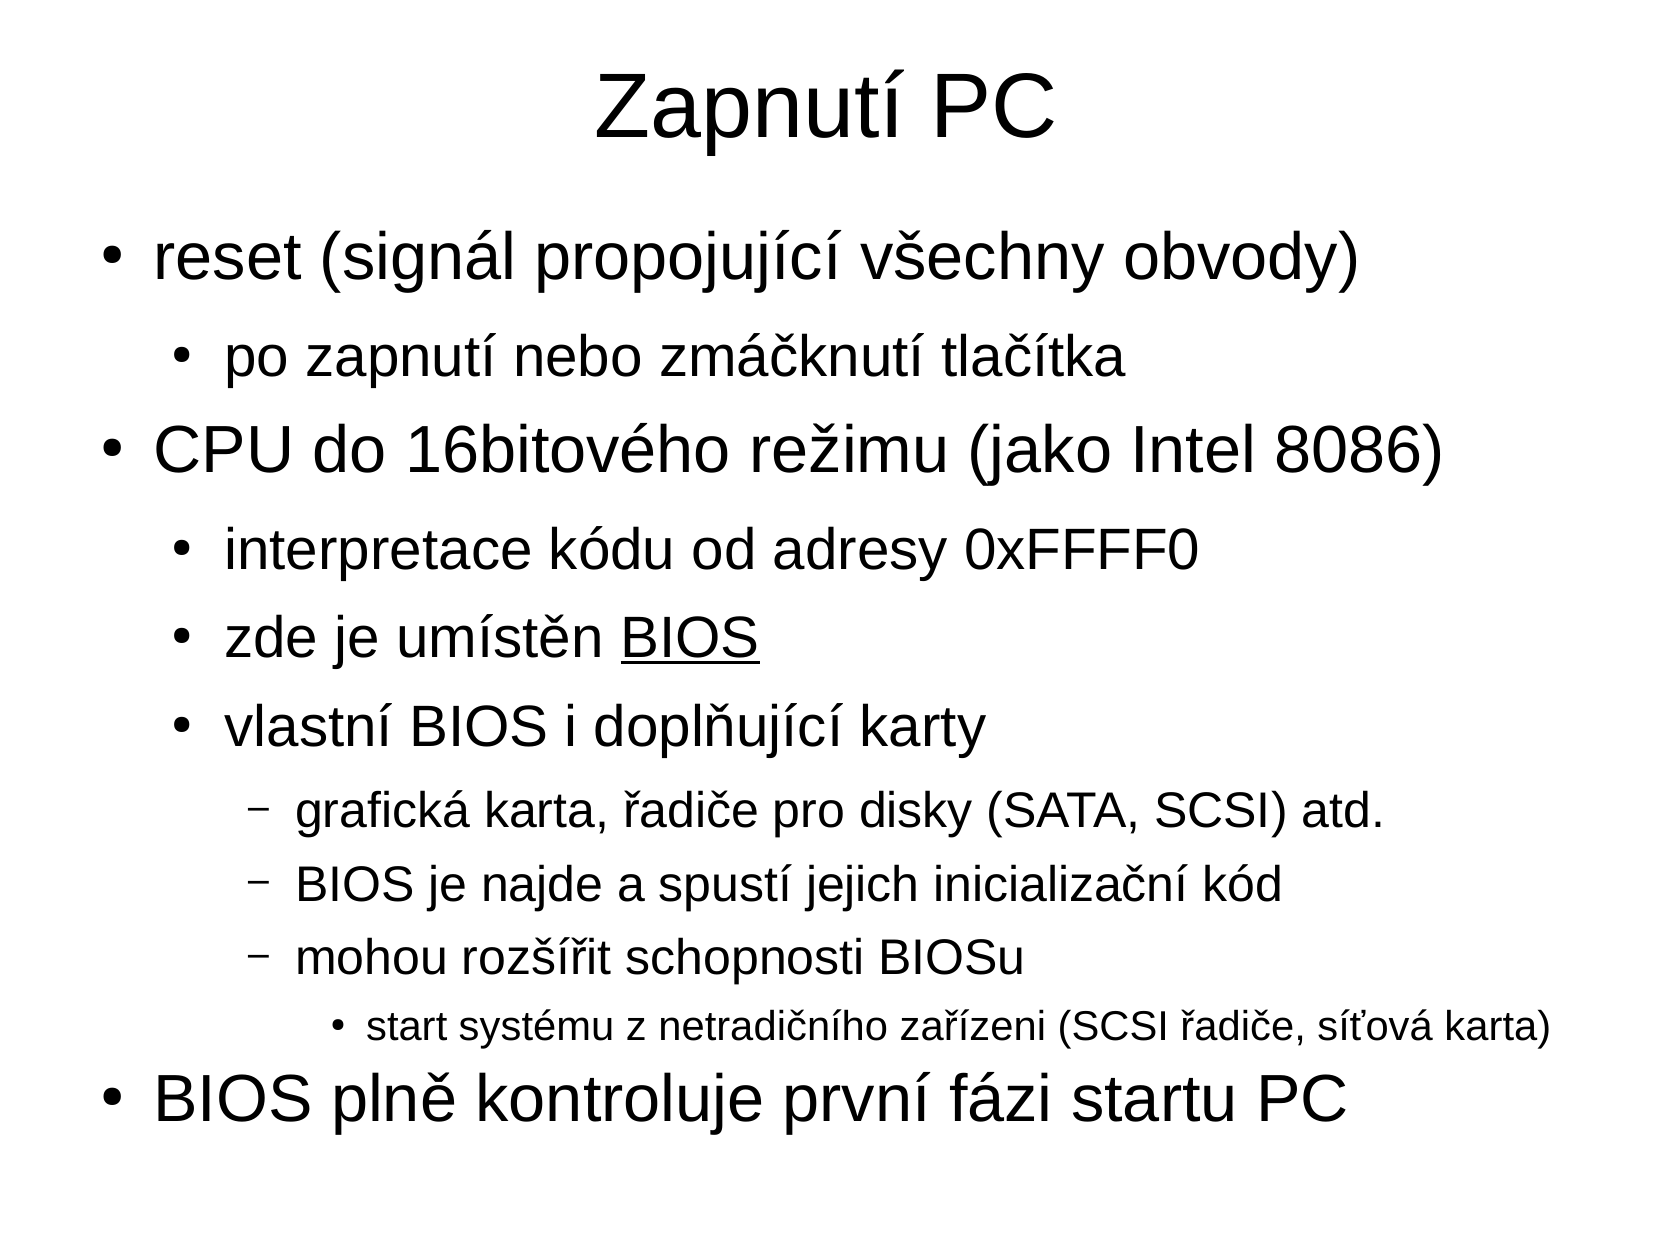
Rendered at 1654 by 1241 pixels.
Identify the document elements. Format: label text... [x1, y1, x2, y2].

title Zapnutí PC [82, 9, 1571, 202]
list reset (signál propojující všechny obvody) po zapnutí nebo zmáčknutí tlačítka CPU do 16bitového režimu (jako Intel 8086) interpretace kódu od adresy 0xFFFF0 zde je umístěn BIOS vlastní BIOS i doplňující karty grafická karta, řadiče pro disky (SATA, SCSI) atd. BIOS je najde a spustí jejich inicializační kód mohou rozšířit schopnosti BIOSu start systému z netradičního zařízeni (SCSI řadiče, síťová karta) BIOS plně kontroluje první fázi startu PC [82, 219, 1571, 1136]
